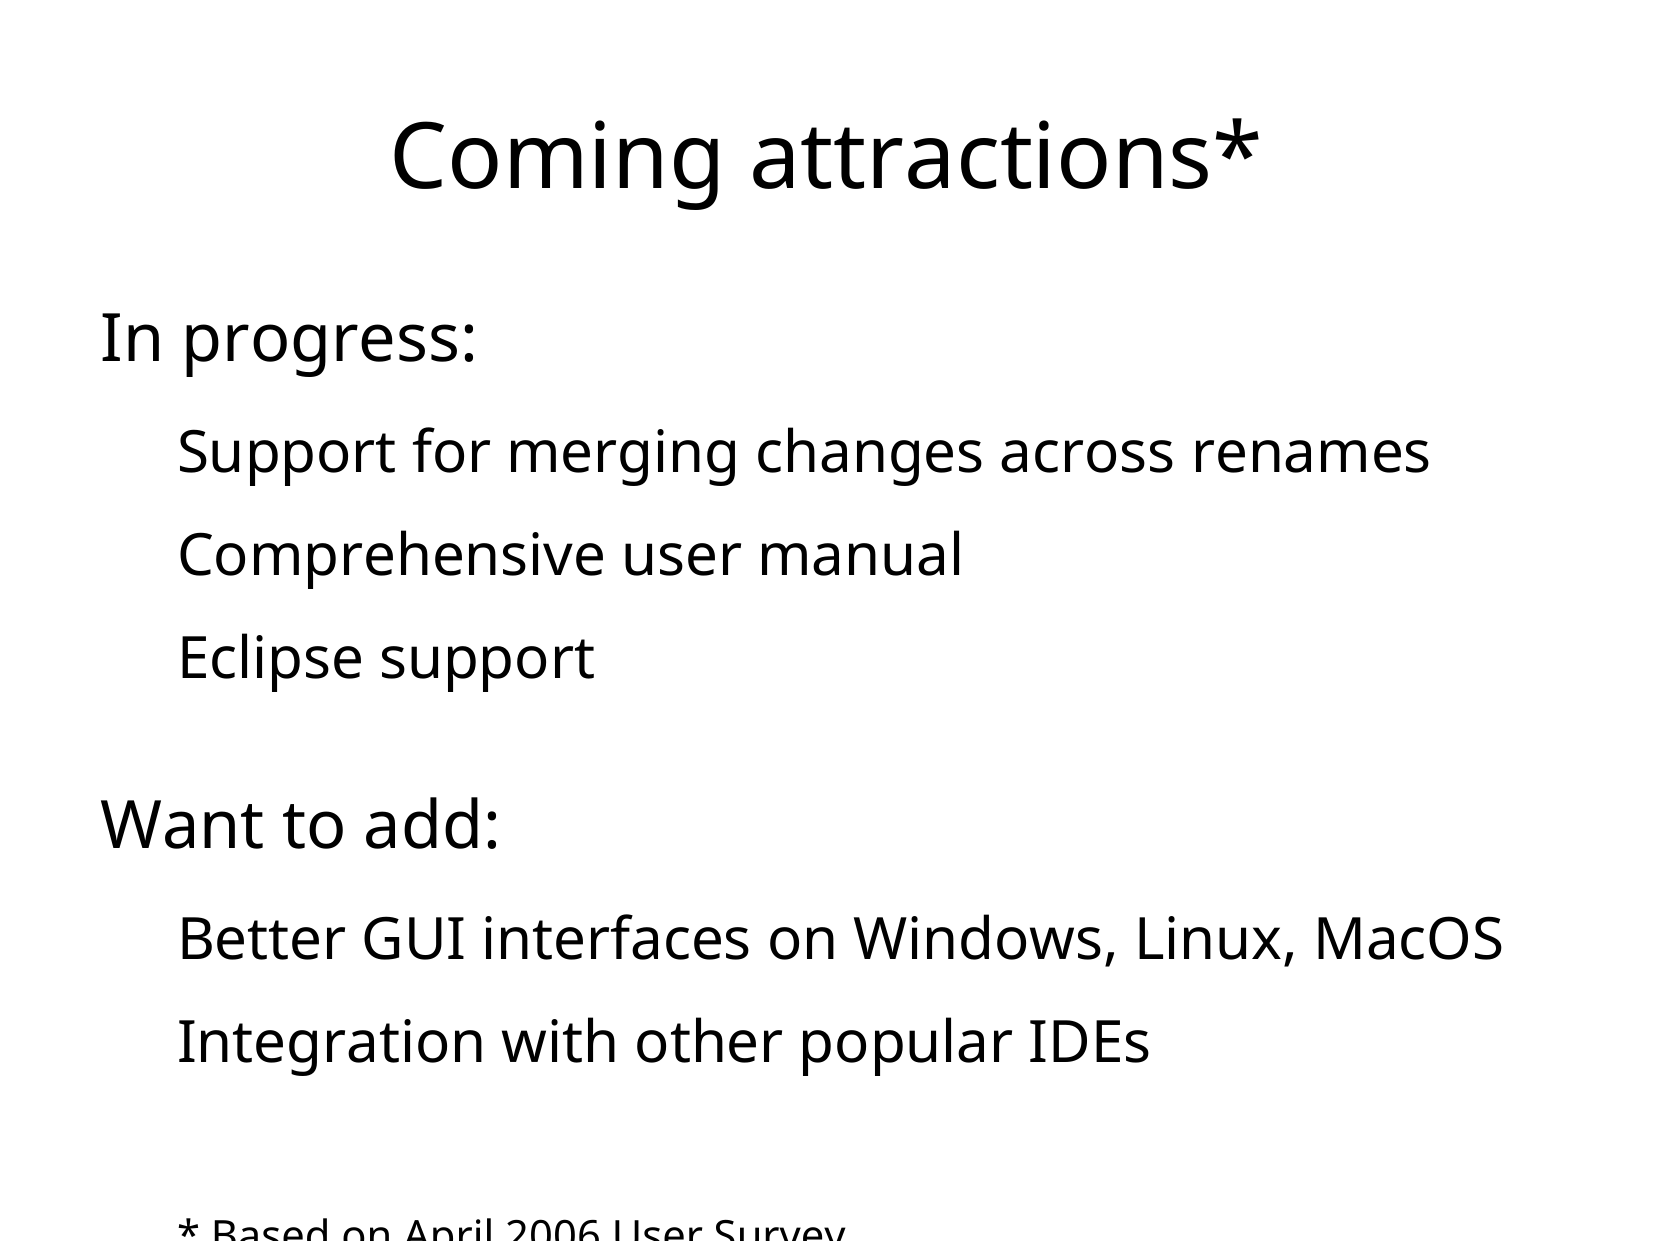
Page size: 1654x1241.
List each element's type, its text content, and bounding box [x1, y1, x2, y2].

list In progress: Support for merging changes across renames Comprehensive user manual Eclipse support Want to add: Better GUI interfaces on Windows, Linux, MacOS Integration with other popular IDEs * Based on April 2006 User Survey [82, 290, 1571, 1181]
title Coming attractions* [82, 49, 1571, 257]
